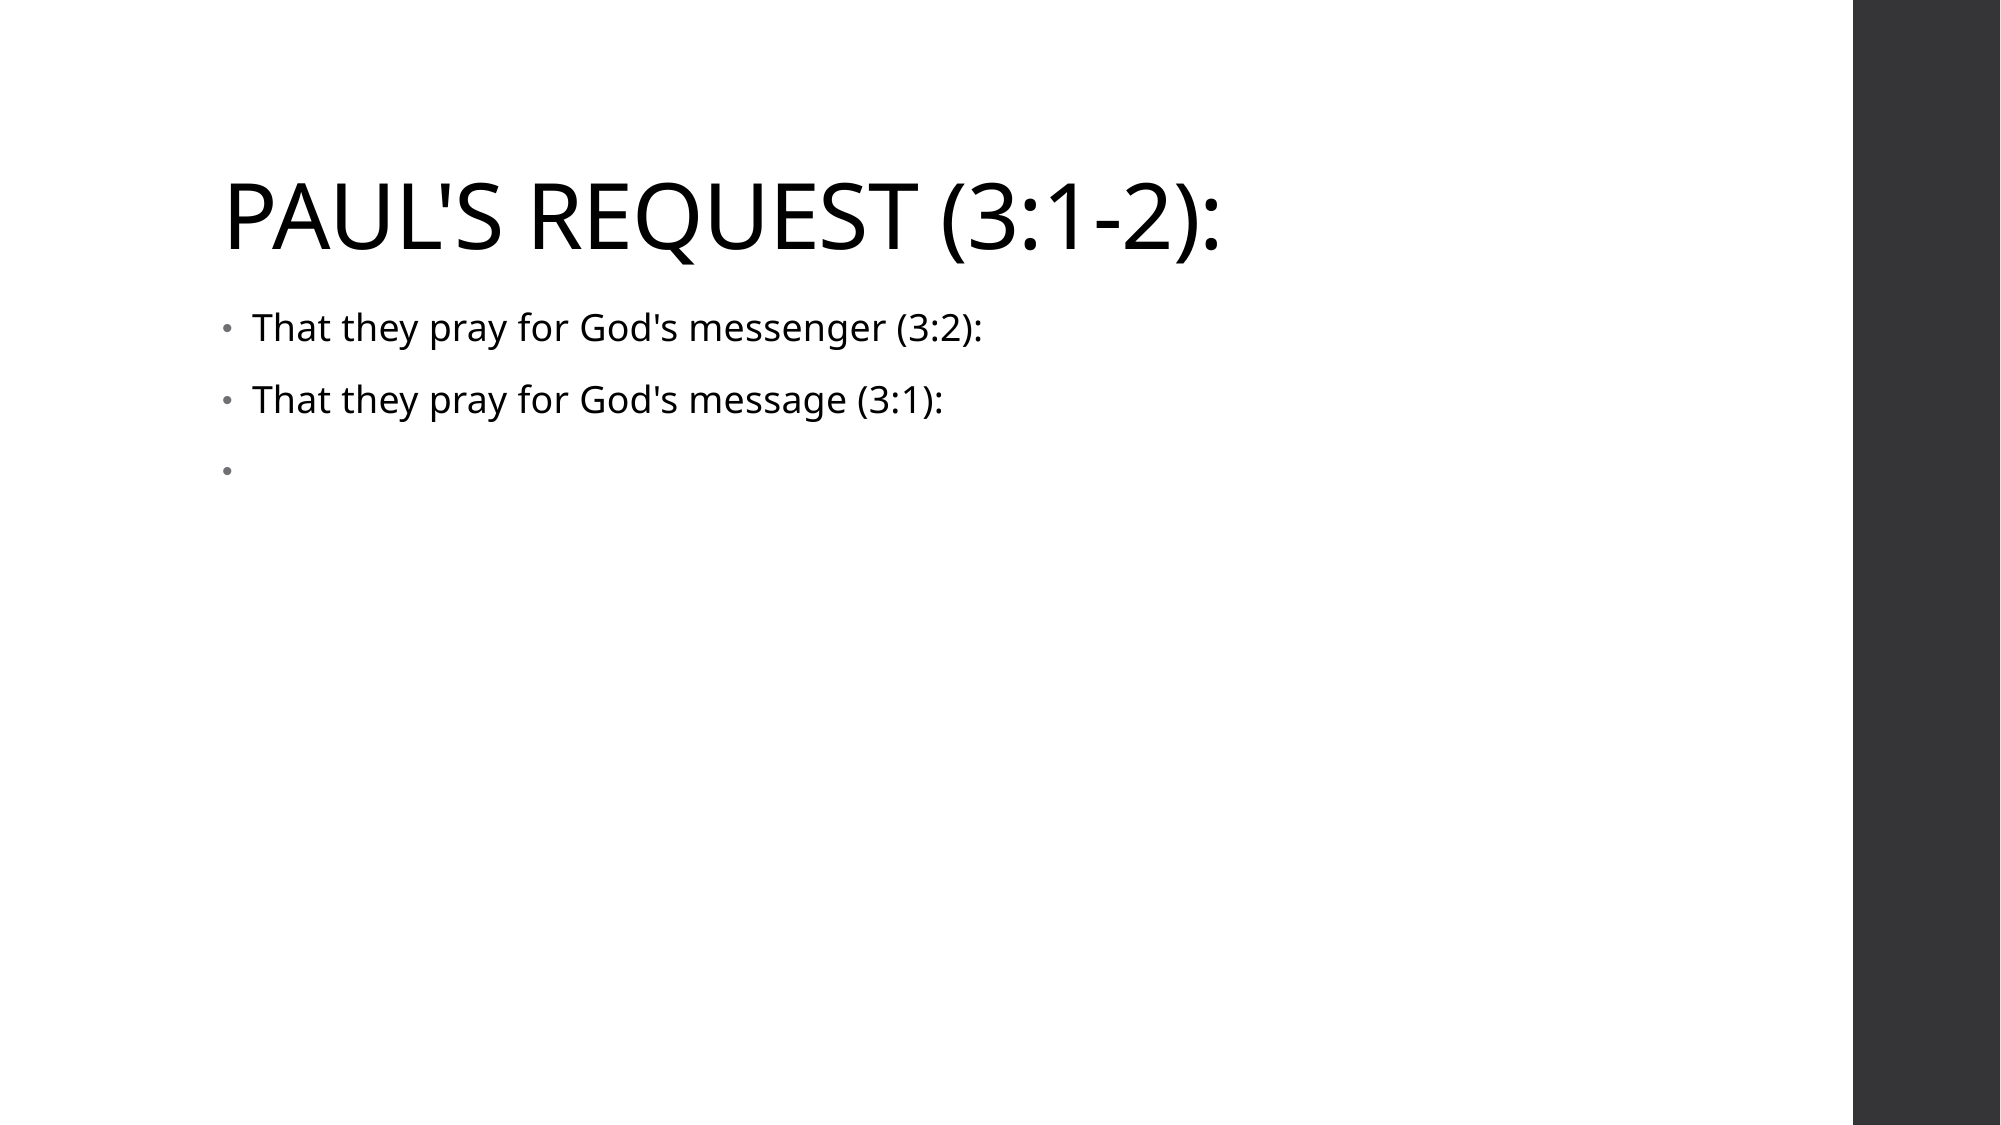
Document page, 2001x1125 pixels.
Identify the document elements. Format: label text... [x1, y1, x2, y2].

title PAUL'S REQUEST (3:1-2): [206, 60, 1797, 278]
list That they pray for God's messenger (3:2): That they pray for God's message (3:1): [206, 299, 1617, 1014]
